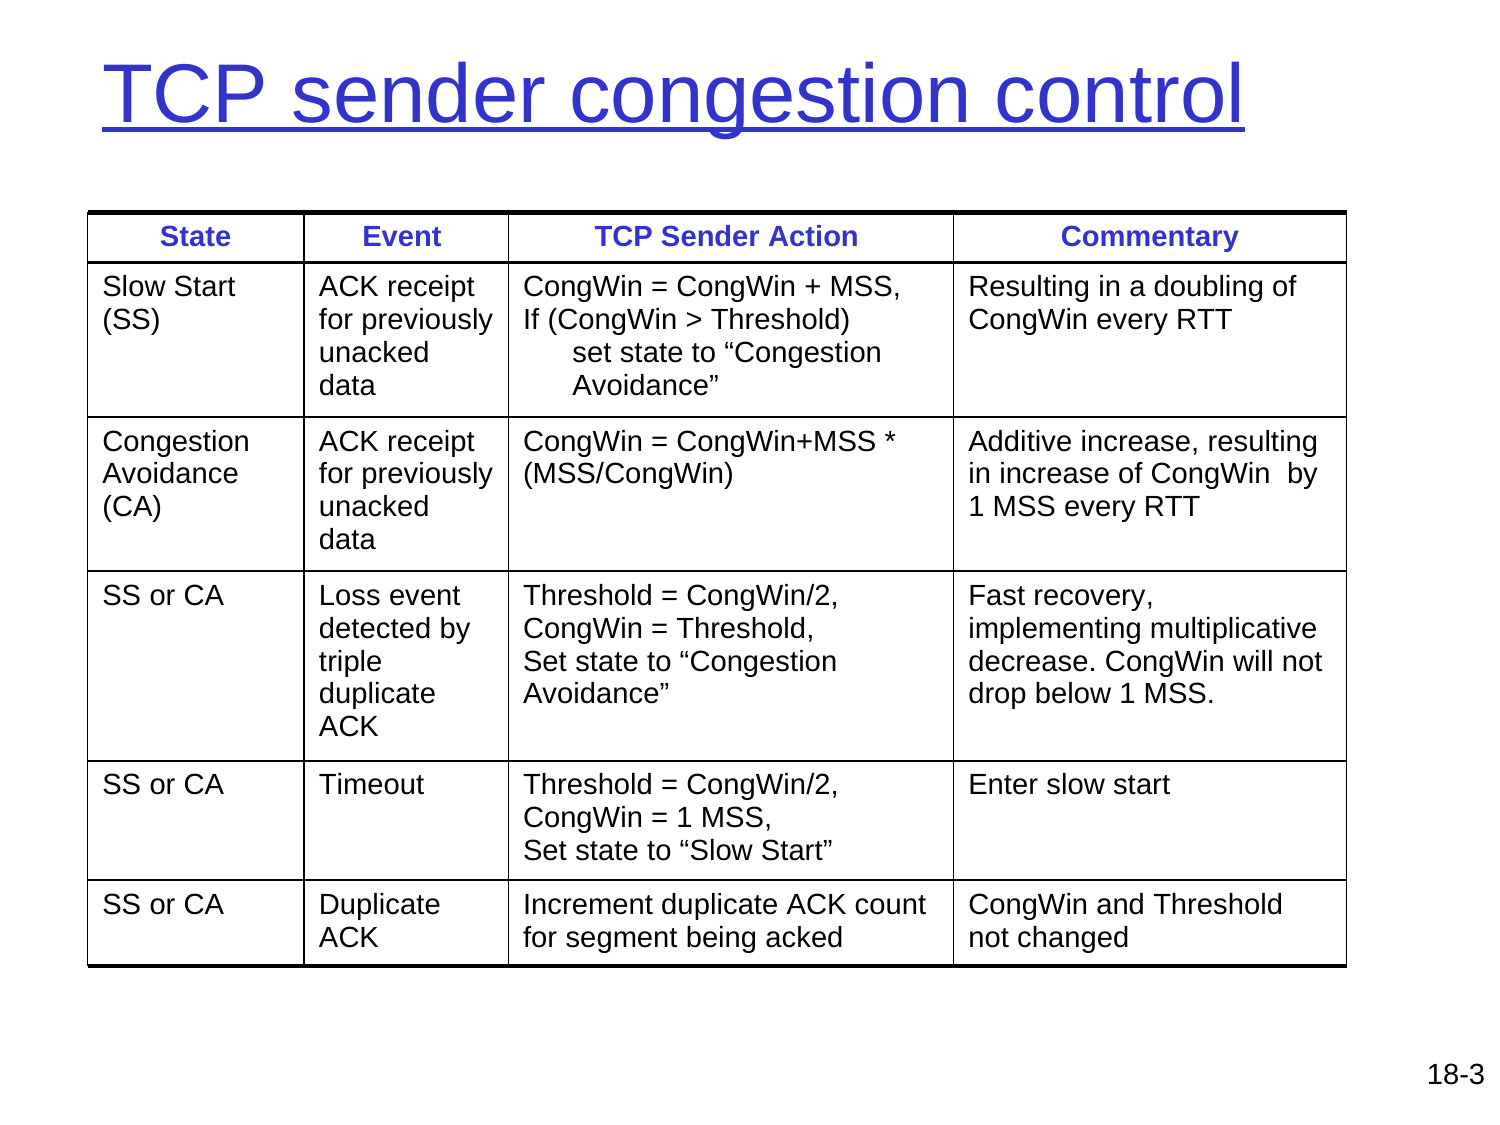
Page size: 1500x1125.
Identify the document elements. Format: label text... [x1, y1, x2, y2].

text_box CongWin = CongWin + MSS, If (CongWin > Threshold) set state to “Congestion Avoidance” [509, 264, 953, 416]
text_box Fast recovery, implementing multiplicative decrease. CongWin will not drop below 1 MSS. [954, 572, 1346, 760]
text_box SS or CA [88, 762, 303, 879]
text_box Threshold = CongWin/2, CongWin = Threshold, Set state to “Congestion Avoidance” [509, 572, 953, 760]
text_box Increment duplicate ACK count for segment being acked [509, 881, 953, 964]
text_box SS or CA [88, 881, 303, 964]
text_box State [88, 215, 303, 261]
title TCP sender congestion control [87, 0, 1363, 188]
text_box Duplicate ACK [305, 881, 508, 964]
text_box SS or CA [88, 572, 303, 760]
text_box CongWin and Threshold not changed [954, 881, 1346, 964]
text_box Resulting in a doubling of CongWin every RTT [954, 264, 1346, 416]
text_box Additive increase, resulting in increase of CongWin by 1 MSS every RTT [954, 418, 1346, 570]
text_box Slow Start (SS) [88, 264, 303, 416]
text_box Timeout [305, 762, 508, 879]
text_box ACK receipt for previously unacked data [305, 264, 508, 416]
text_box Loss event detected by triple duplicate ACK [305, 572, 508, 760]
text_box Event [305, 215, 508, 261]
text_box Threshold = CongWin/2, CongWin = 1 MSS, Set state to “Slow Start” [509, 762, 953, 879]
text_box CongWin = CongWin+MSS * (MSS/CongWin) [509, 418, 953, 570]
text_box ACK receipt for previously unacked data [305, 418, 508, 570]
text_box Commentary [954, 215, 1346, 261]
text_box Enter slow start [954, 762, 1346, 879]
text_box TCP Sender Action [509, 215, 953, 261]
text_box Congestion Avoidance (CA) [88, 418, 303, 570]
